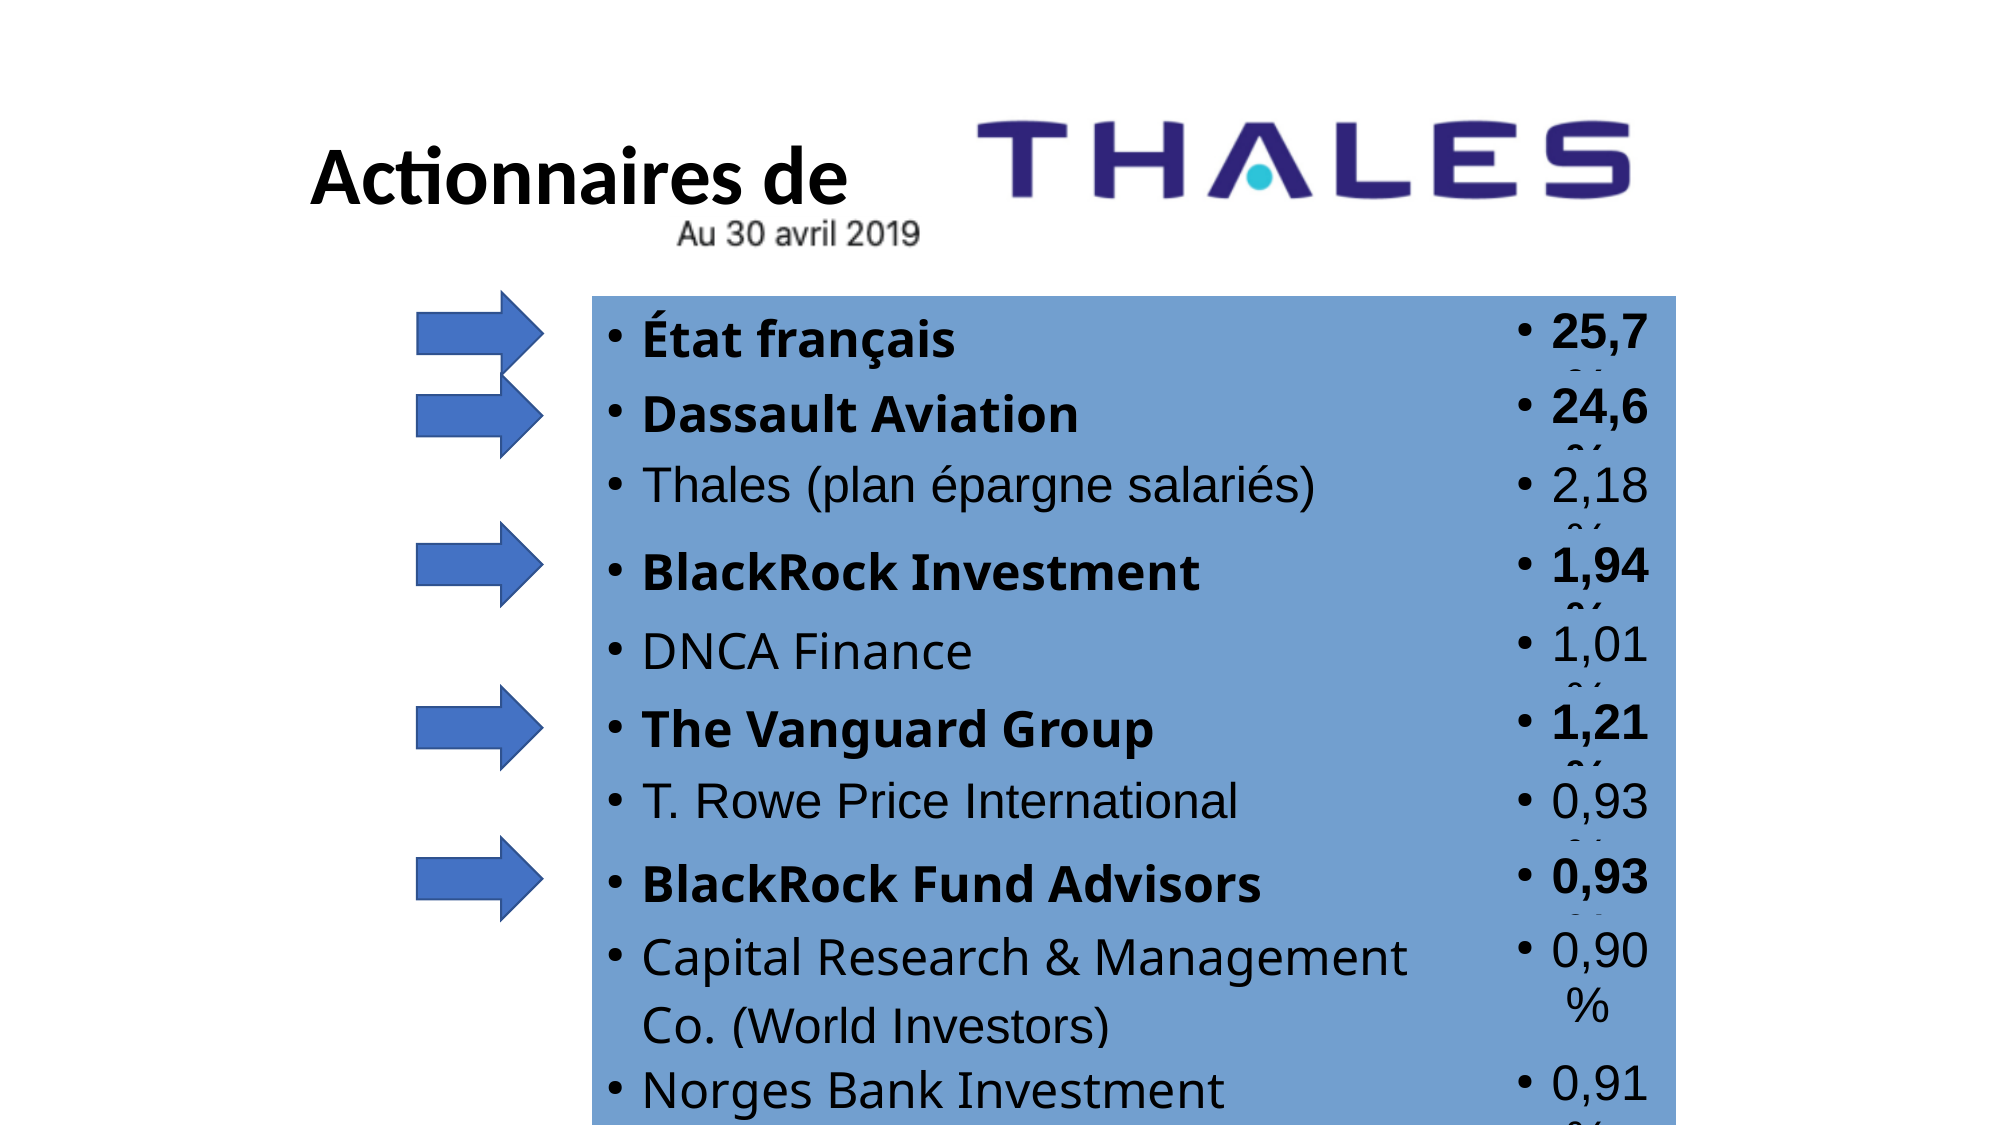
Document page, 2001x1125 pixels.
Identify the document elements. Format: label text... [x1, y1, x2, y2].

table_header T. Rowe Price International [592, 766, 1501, 841]
table_header DNCA Finance [592, 609, 1501, 687]
table_header Norges Bank Investment Management [592, 1048, 1501, 1125]
text_box [416, 292, 543, 457]
table_header The Vanguard Group [592, 687, 1501, 766]
table_header 1,94 % [1501, 529, 1676, 609]
table_header 2,18 % [1501, 450, 1676, 529]
table_header Capital Research & Management Co. (World Investors) [592, 915, 1501, 1048]
text_box [416, 523, 543, 606]
table_header État français [592, 296, 1501, 371]
table_header Dassault Aviation [592, 371, 1501, 450]
table_header 0,91 % [1501, 1048, 1676, 1125]
title Actionnaires de [96, 66, 959, 284]
table_header 0,90 % [1501, 915, 1676, 1048]
text_box [416, 686, 543, 769]
table_header 0,93 % [1501, 766, 1676, 841]
table_header 25,7 % [1501, 296, 1676, 371]
table_header 0,93 % [1501, 841, 1676, 915]
picture [669, 215, 922, 264]
table_header BlackRock Fund Advisors [592, 841, 1501, 915]
text_box [416, 837, 543, 920]
table_header 24,6 % [1501, 371, 1676, 450]
table_header 1,01 % [1501, 609, 1676, 687]
picture [958, 105, 1651, 216]
table_header BlackRock Investment Management [592, 529, 1501, 609]
table_header Thales (plan épargne salariés) [592, 450, 1501, 529]
table_header 1,21 % [1501, 687, 1676, 766]
